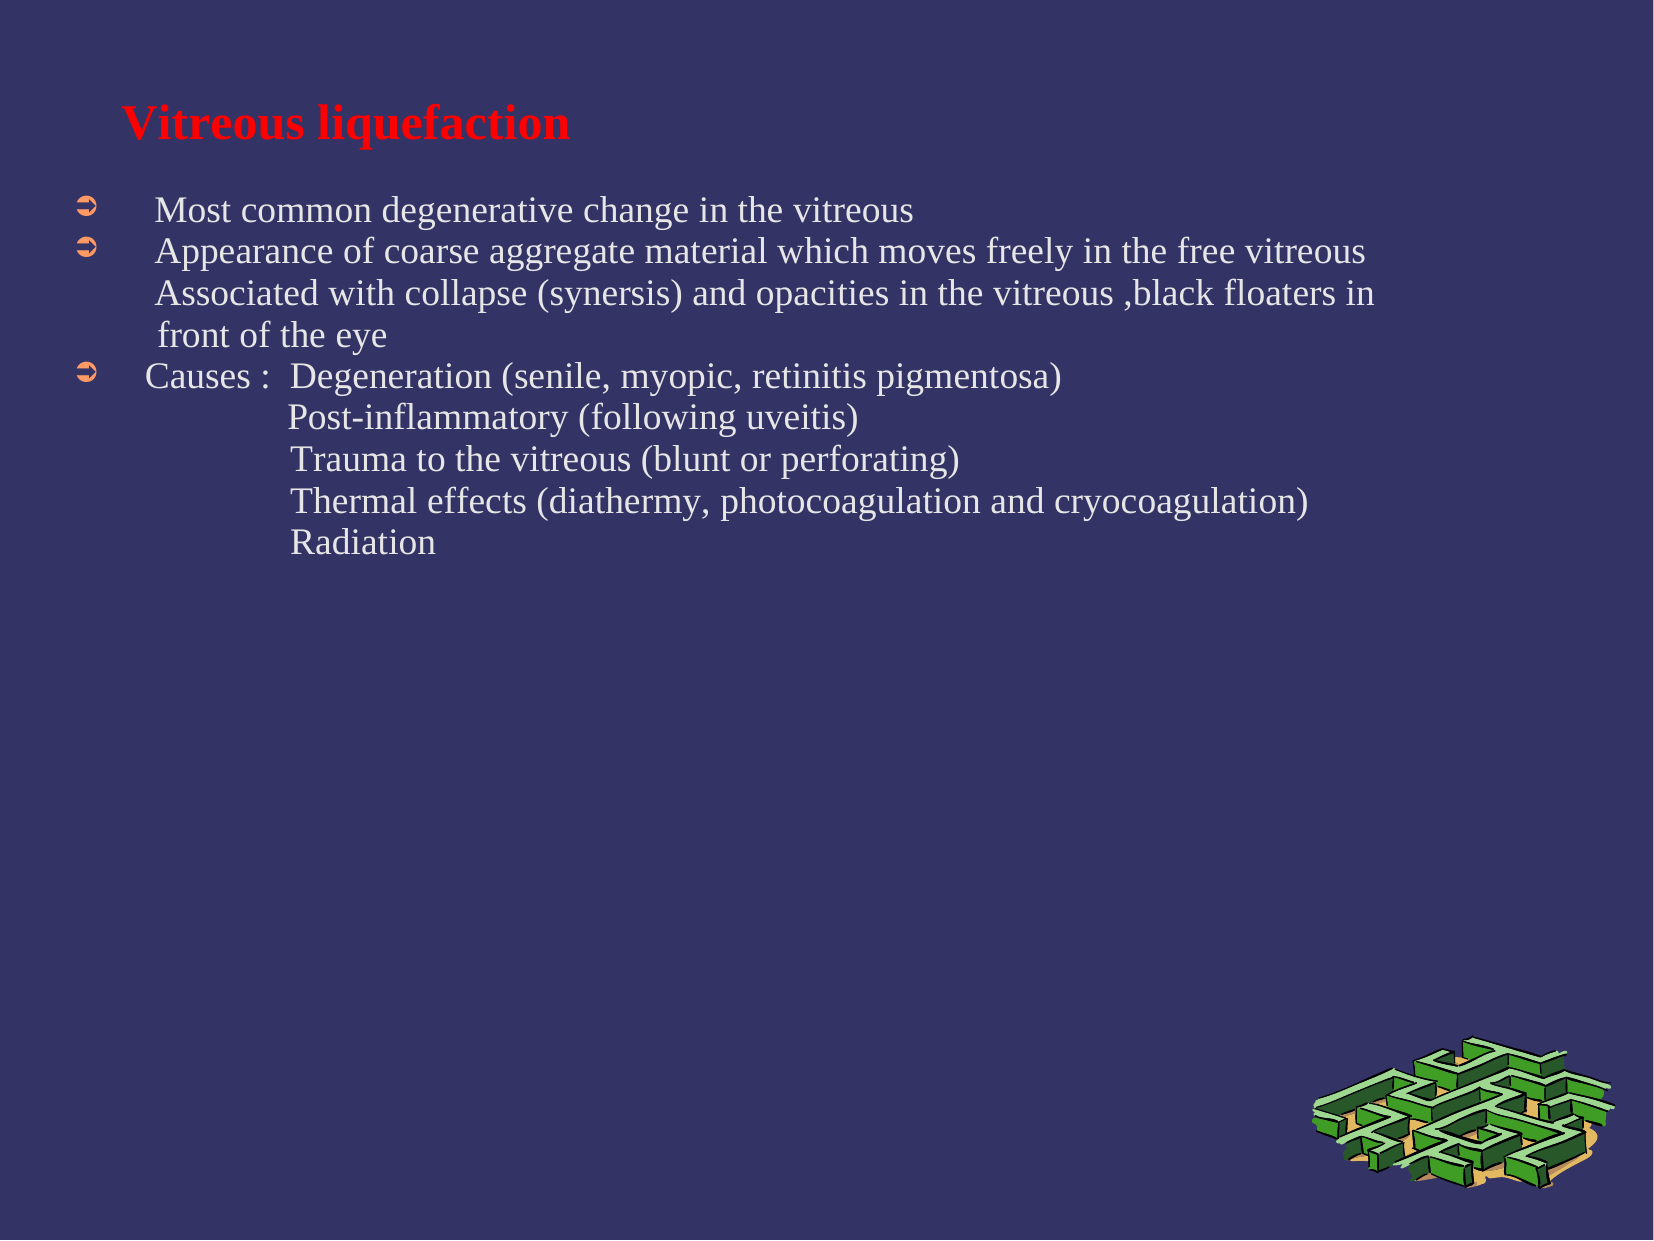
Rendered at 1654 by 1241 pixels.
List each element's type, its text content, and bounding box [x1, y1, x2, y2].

title Vitreous liquefaction [121, 19, 1534, 227]
list Most common degenerative change in the vitreous Appearance of coarse aggregate material which moves freely in the free vitreous Associated with collapse (synersis) and opacities in the vitreous ,black floaters in front of the eye Causes : Degeneration (senile, myopic, retinitis pigmentosa) Post-inflammatory (following uveitis) Trauma to the vitreous (blunt or perforating) Thermal effects (diathermy, photocoagulation and cryocoagulation) Radiation [62, 188, 1453, 971]
